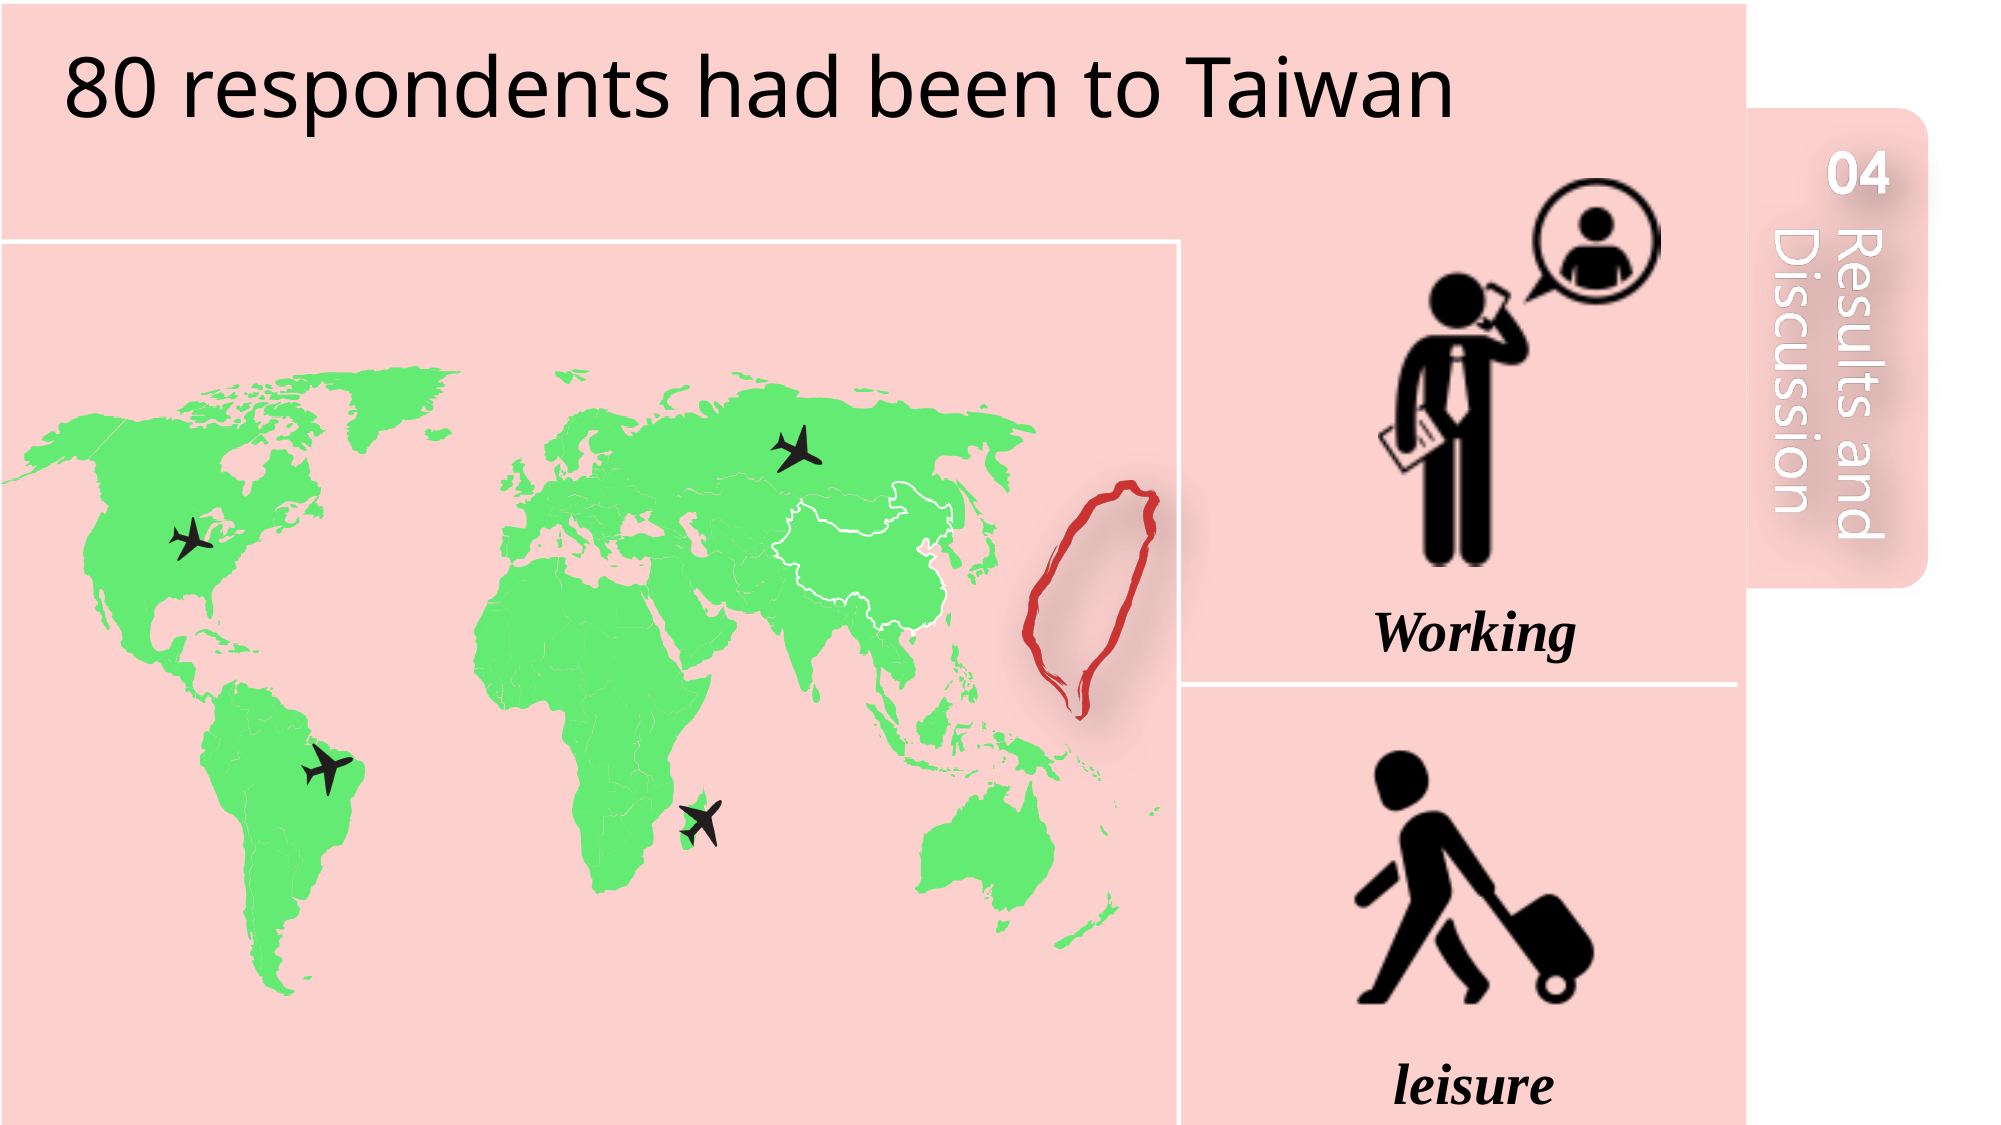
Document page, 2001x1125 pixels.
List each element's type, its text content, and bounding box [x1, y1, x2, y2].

picture [1727, 118, 1927, 597]
picture [1312, 725, 1638, 1031]
text_box leisure [1378, 1017, 1598, 1124]
title 80 respondents had been to Taiwan [49, 38, 1736, 148]
picture [1378, 178, 1661, 567]
text_box [1, 3, 1921, 1125]
text_box Working [1356, 564, 1620, 671]
text_box [1, 244, 1176, 1125]
picture [0, 366, 1160, 996]
